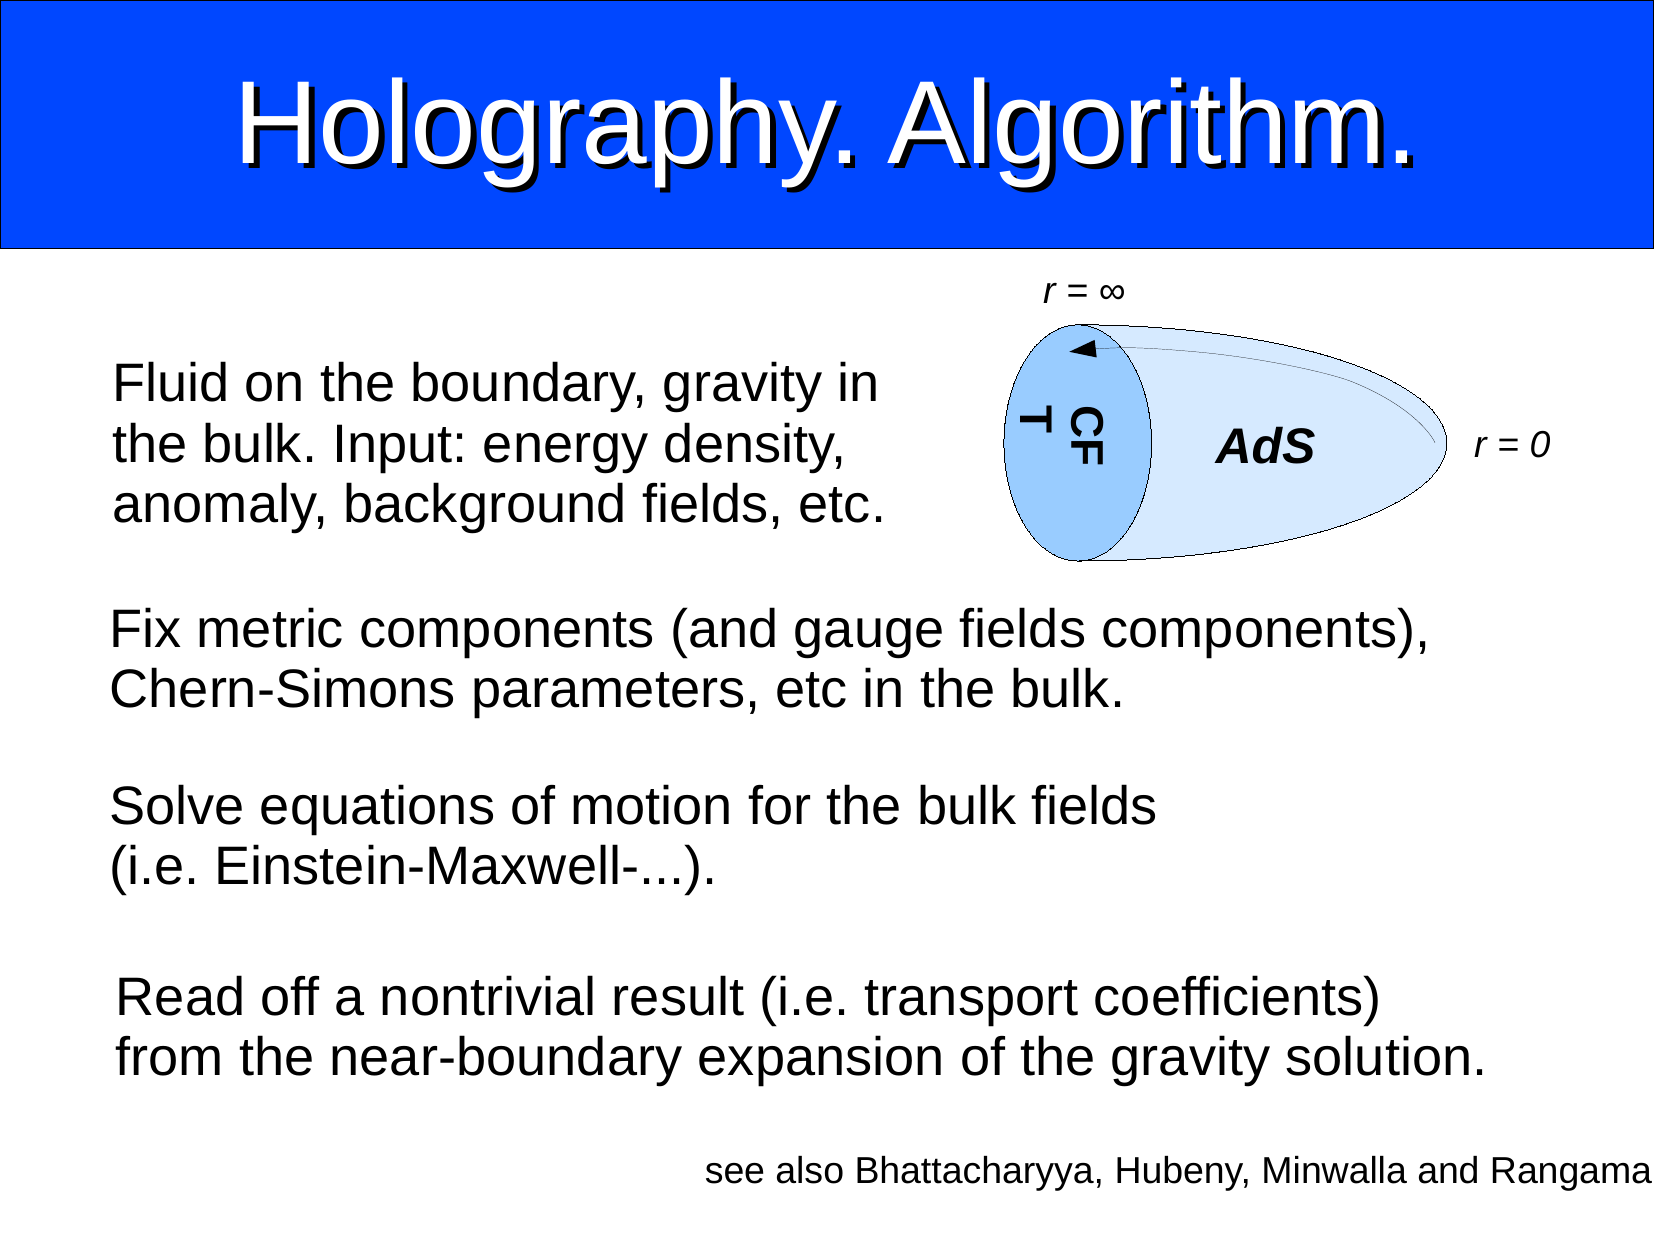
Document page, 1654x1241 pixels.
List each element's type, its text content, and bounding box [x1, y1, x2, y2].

text_box [0, 0, 1654, 249]
text_box [1003, 324, 1447, 562]
text_box AdS [1200, 411, 1347, 483]
text_box Fix metric components (and gauge fields components), Chern-Simons parameters, etc in the bulk. [94, 590, 1462, 727]
text_box Read off a nontrivial result (i.e. transport coefficients) from the near-boundary expansion of the gravity solution. [101, 958, 1505, 1095]
text_box r = 0 [1459, 415, 1566, 473]
text_box see also Bhattacharyya, Hubeny, Minwalla and Rangamani (2008), Torabian and Yee (2009) [690, 1142, 1028, 1205]
title Holography. Algorithm. [82, 12, 1571, 220]
text_box r = ∞ [1028, 262, 1141, 319]
text_box CFT [1037, 390, 1121, 495]
text_box Solve equations of motion for the bulk fields (i.e. Einstein-Maxwell-...). [94, 767, 1190, 910]
text_box Fluid on the boundary, gravity in the bulk. Input: energy density, anomaly, background fields, etc. [97, 345, 954, 542]
